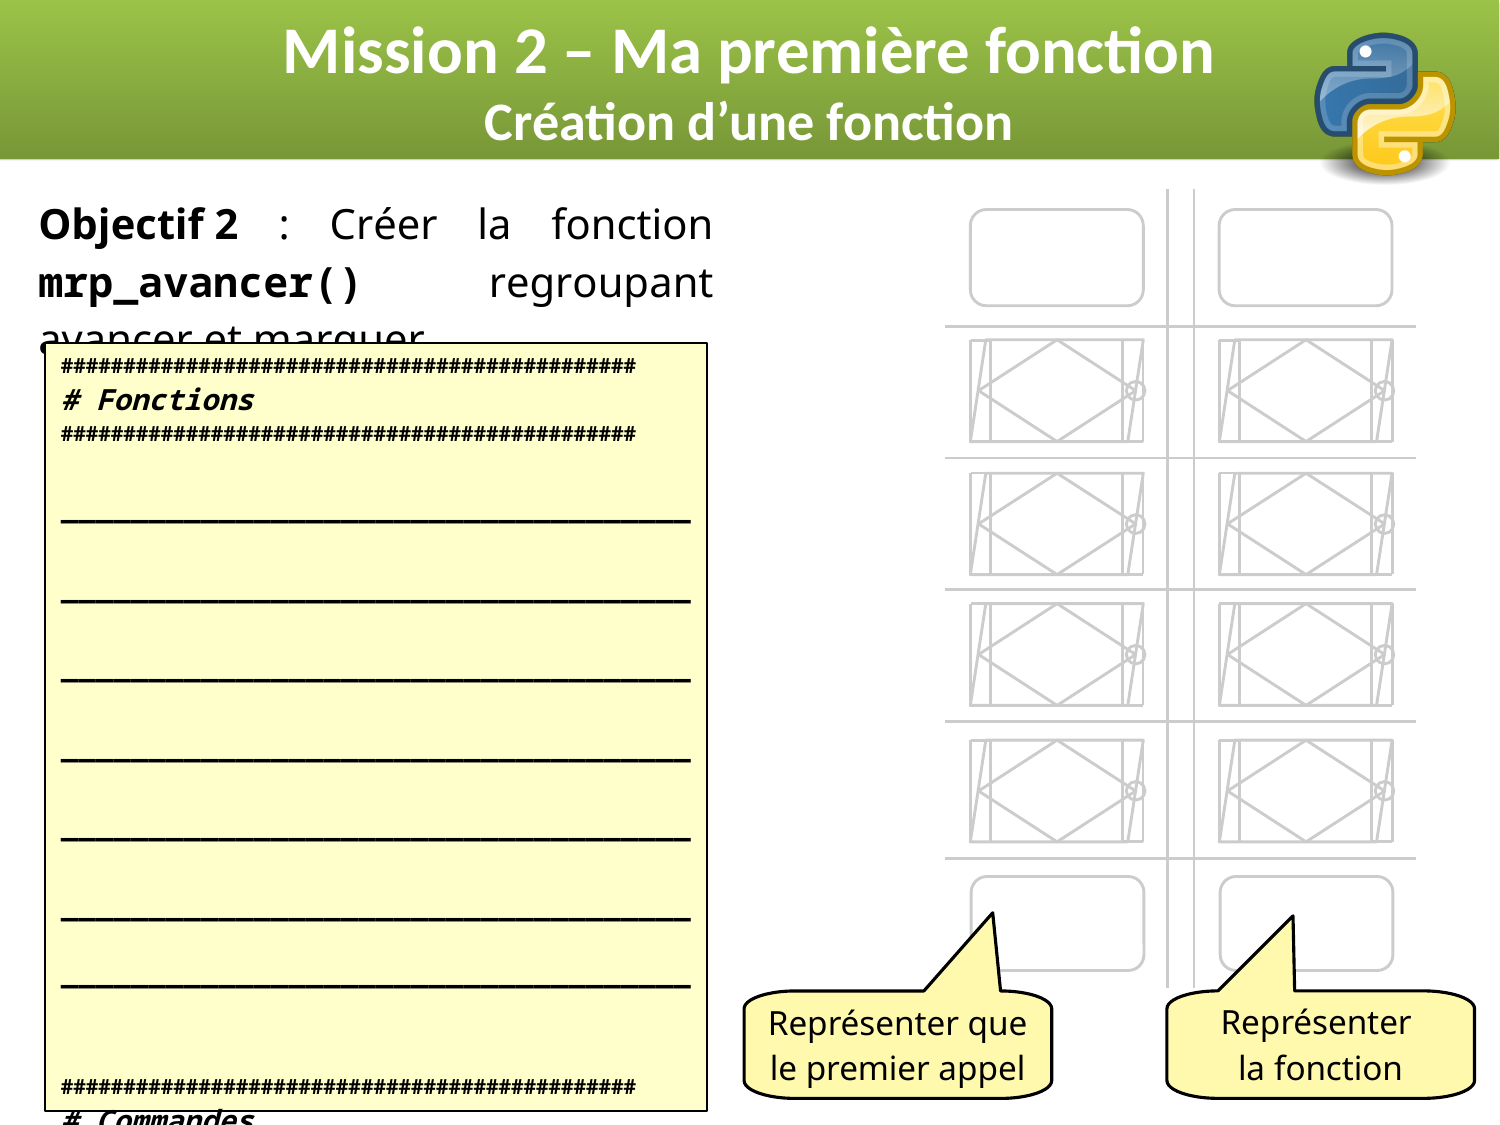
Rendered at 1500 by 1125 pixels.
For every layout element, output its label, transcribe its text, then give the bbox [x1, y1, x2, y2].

text_box [1385, 382, 1391, 400]
text_box [1136, 382, 1142, 401]
text_box [1136, 782, 1142, 800]
picture [1305, 29, 1465, 189]
text_box ############################################## # Fonctions ############################################## ____________________________________ ____________________________________ ____________________________________ ____________________________________ ____________________________________ ____________________________________ ____________________________________ ############################################## # Commandes ############################################## ____________________________________ ____________________________________ [45, 342, 707, 1112]
text_box [1385, 782, 1391, 800]
text_box [1136, 646, 1142, 664]
text_box Mission 2 – Ma première fonction Création d’une fonction [0, 0, 1500, 159]
text_box [1136, 515, 1142, 534]
text_box Représenter que le premier appel [744, 912, 1052, 1099]
text_box Objectif 2 : Créer la fonction mrp_avancer() regroupant avancer et marquer. [23, 183, 729, 331]
text_box [1385, 646, 1391, 664]
text_box [1385, 515, 1391, 534]
text_box Représenter la fonction [1166, 915, 1475, 1099]
text_box [1375, 651, 1381, 658]
